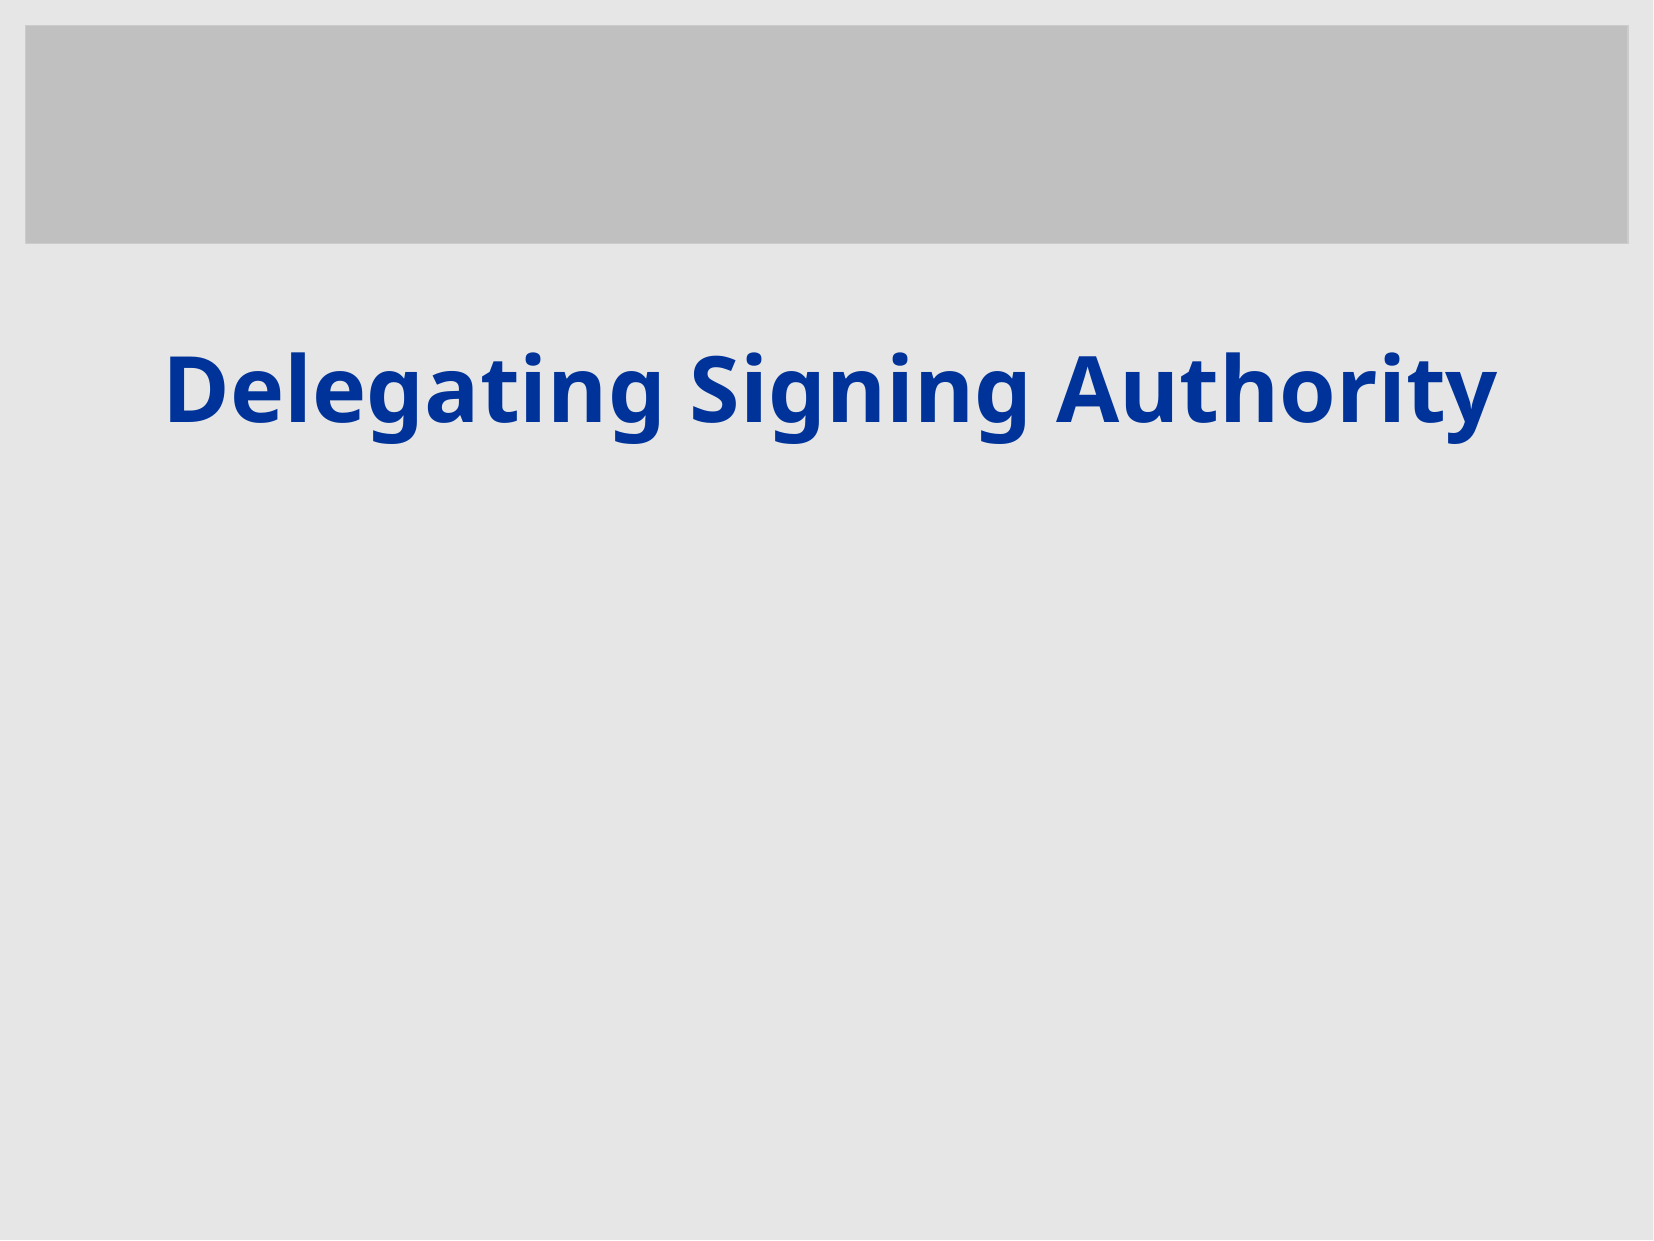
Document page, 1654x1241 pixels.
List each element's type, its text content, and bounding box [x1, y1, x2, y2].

title Delegating Signing Authority [98, 316, 1564, 635]
